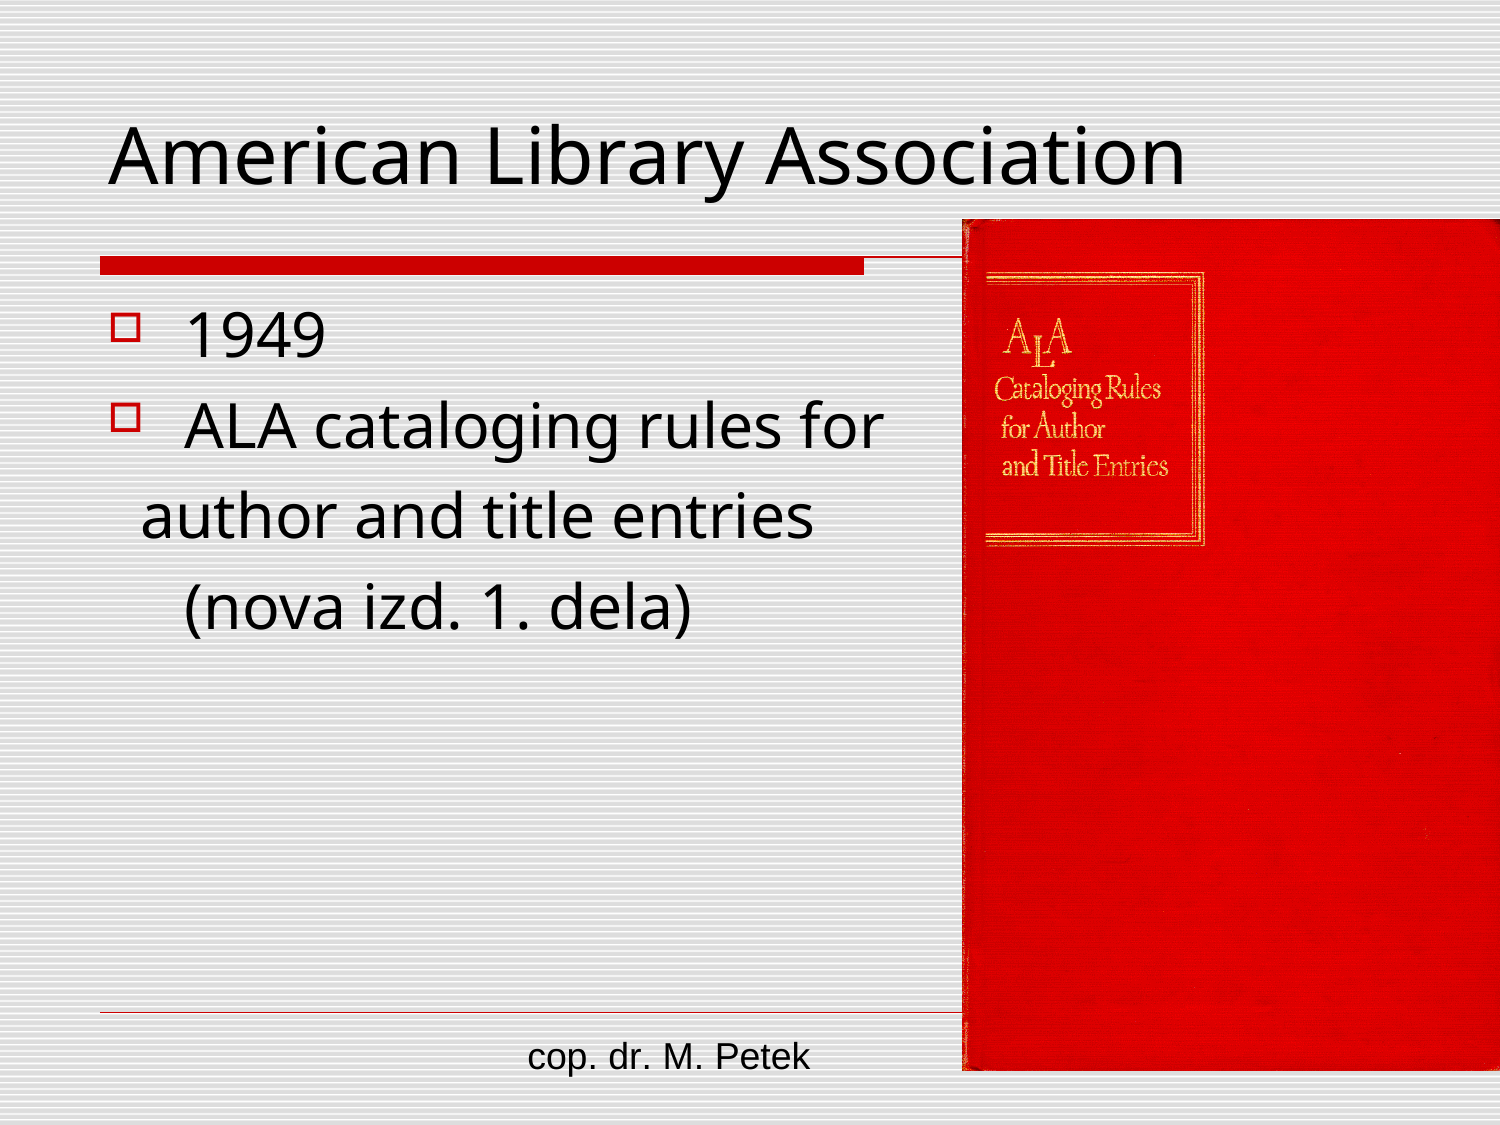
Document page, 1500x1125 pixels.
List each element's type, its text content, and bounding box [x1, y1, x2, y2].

picture [0, 0, 1500, 1125]
list 1949 ALA cataloging rules for author and title entries (nova izd. 1. dela) [92, 287, 962, 988]
title American Library Association [94, 49, 1407, 209]
